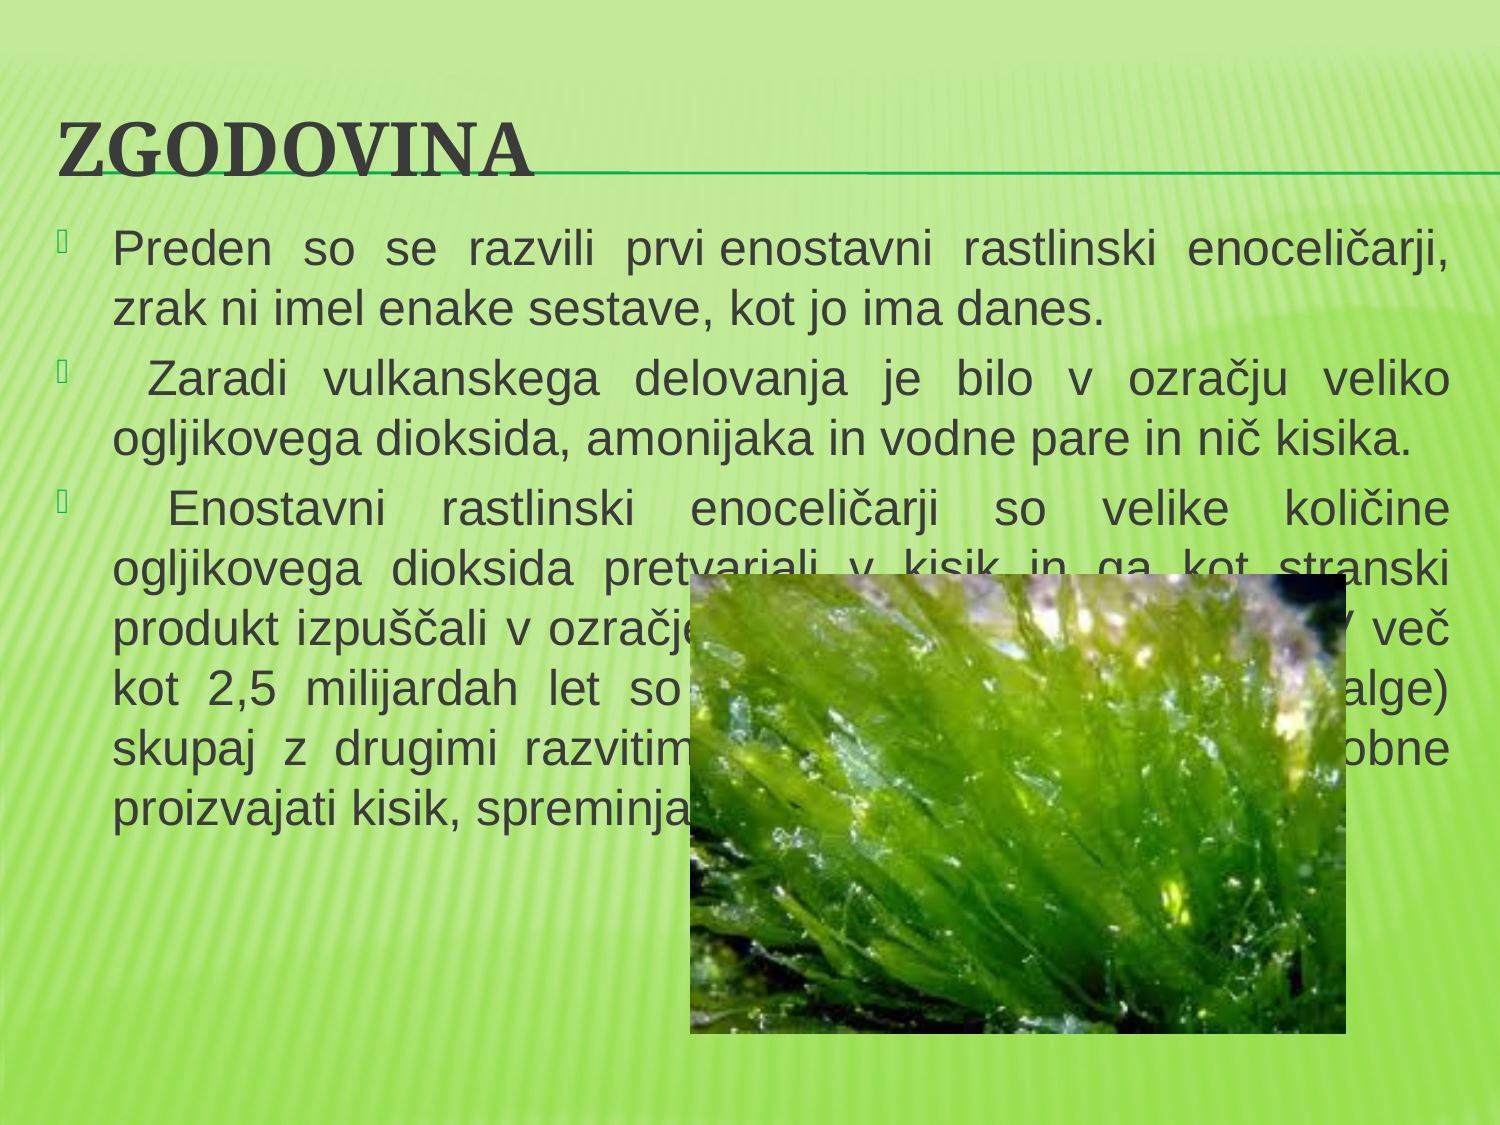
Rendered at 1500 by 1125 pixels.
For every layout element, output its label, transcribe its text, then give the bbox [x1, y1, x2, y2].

picture [0, 0, 1500, 1125]
title ZGODOVINA [41, 78, 1467, 208]
list Preden so se razvili prvi enostavni rastlinski enoceličarji, zrak ni imel enake sestave, kot jo ima danes. Zaradi vulkanskega delovanja je bilo v ozračju veliko ogljikovega dioksida, amonijaka in vodne pare in nič kisika. Enostavni rastlinski enoceličarji so velike količine ogljikovega dioksida pretvarjali v kisik in ga kot stranski produkt izpuščali v ozračje. To se ni zgodilo čez noč. V več kot 2,5 milijardah let so enoceličarji (modro-zelene alge) skupaj z drugimi razvitimi rastlinami, ki so bile sposobne proizvajati kisik, spreminjale sestavo ozračja. [41, 208, 1467, 951]
